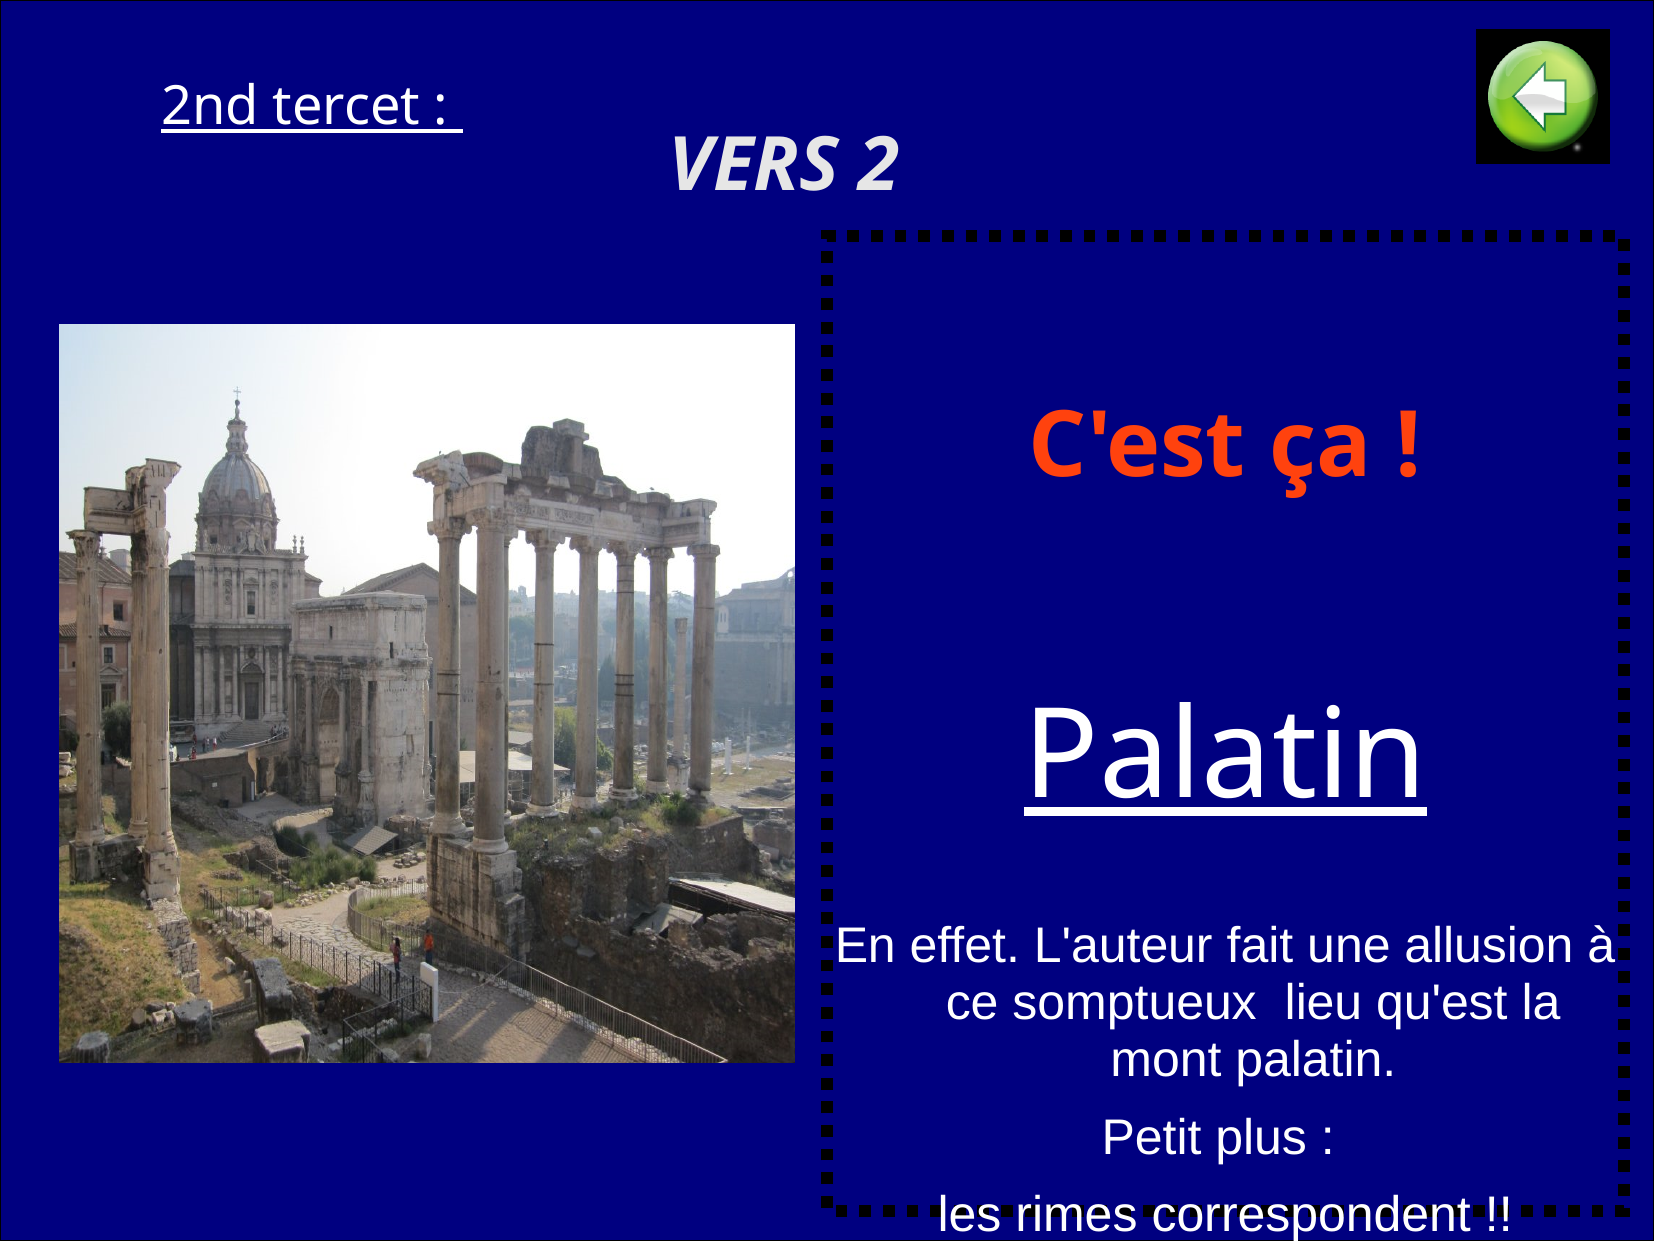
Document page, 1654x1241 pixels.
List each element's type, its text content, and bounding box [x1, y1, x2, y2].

text_box [1380, 1211, 1393, 1228]
text_box VERS 2 [624, 59, 945, 161]
text_box [0, 0, 1654, 1241]
picture [59, 324, 795, 1063]
picture [1476, 29, 1610, 164]
text_box [1325, 1211, 1339, 1228]
list C'est ça ! Palatin En effet. L'auteur fait une allusion à ce somptueux lieu qu'est la mont palatin. Petit plus : les rimes correspondent !! [826, 236, 1625, 1211]
text_box [1298, 1211, 1311, 1228]
text_box 2nd tercet : [122, 59, 502, 151]
text_box [1183, 1211, 1197, 1228]
